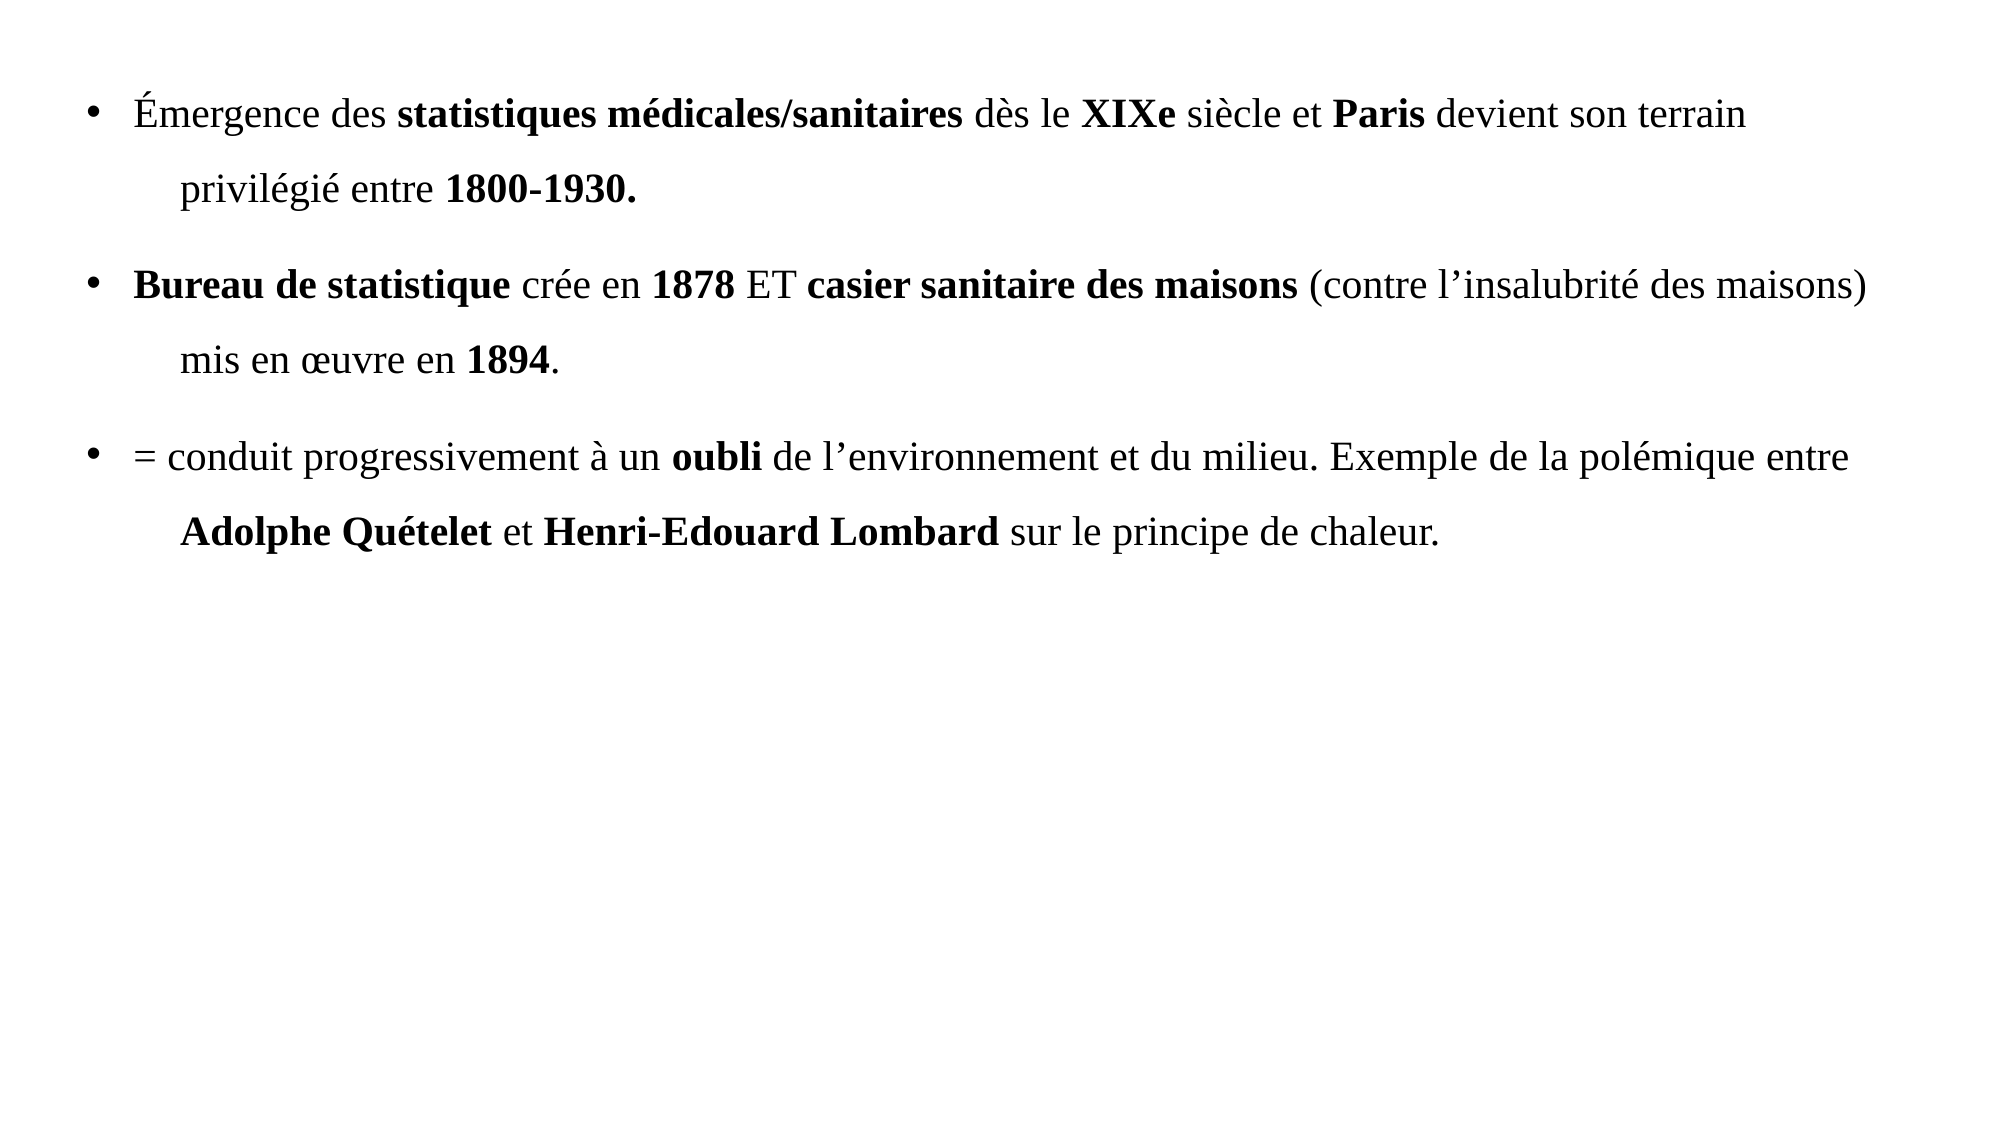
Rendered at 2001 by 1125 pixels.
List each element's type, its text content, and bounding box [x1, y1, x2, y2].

list Émergence des statistiques médicales/sanitaires dès le XIXe siècle et Paris devient son terrain privilégié entre 1800-1930. Bureau de statistique crée en 1878 ET casier sanitaire des maisons (contre l’insalubrité des maisons) mis en œuvre en 1894. = conduit progressivement à un oubli de l’environnement et du milieu. Exemple de la polémique entre Adolphe Quételet et Henri-Edouard Lombard sur le principe de chaleur. [71, 53, 1909, 1090]
